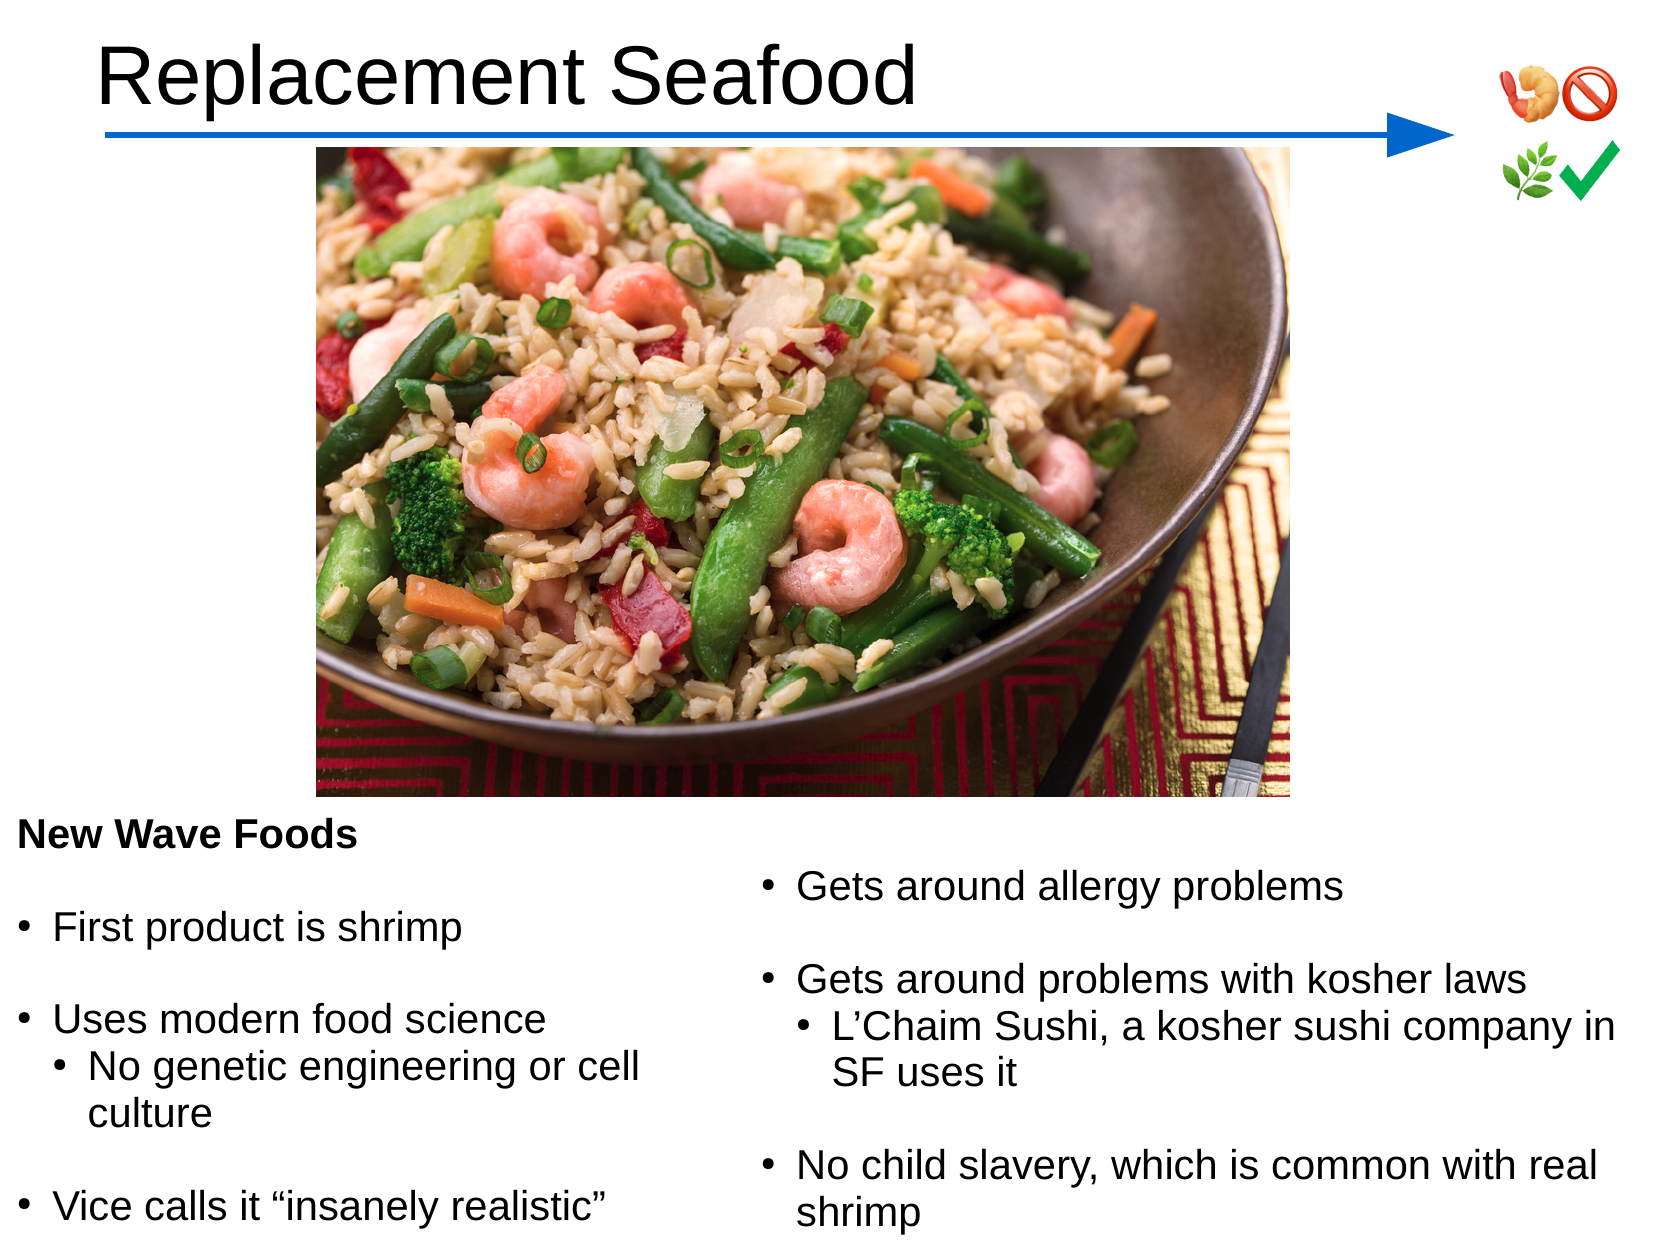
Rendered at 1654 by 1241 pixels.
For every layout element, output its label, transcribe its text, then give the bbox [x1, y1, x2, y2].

text_box New Wave Foods First product is shrimp Uses modern food science No genetic engineering or cell culture Vice calls it “insanely realistic” [0, 786, 771, 1241]
text_box Replacement Seafood [63, 5, 1380, 240]
picture [1499, 63, 1620, 124]
picture [316, 240, 1290, 798]
text_box Gets around allergy problems Gets around problems with kosher laws L’Chaim Sushi, a kosher sushi company in SF uses it No child slavery, which is common with real shrimp [746, 855, 1646, 1241]
picture [1499, 140, 1620, 201]
